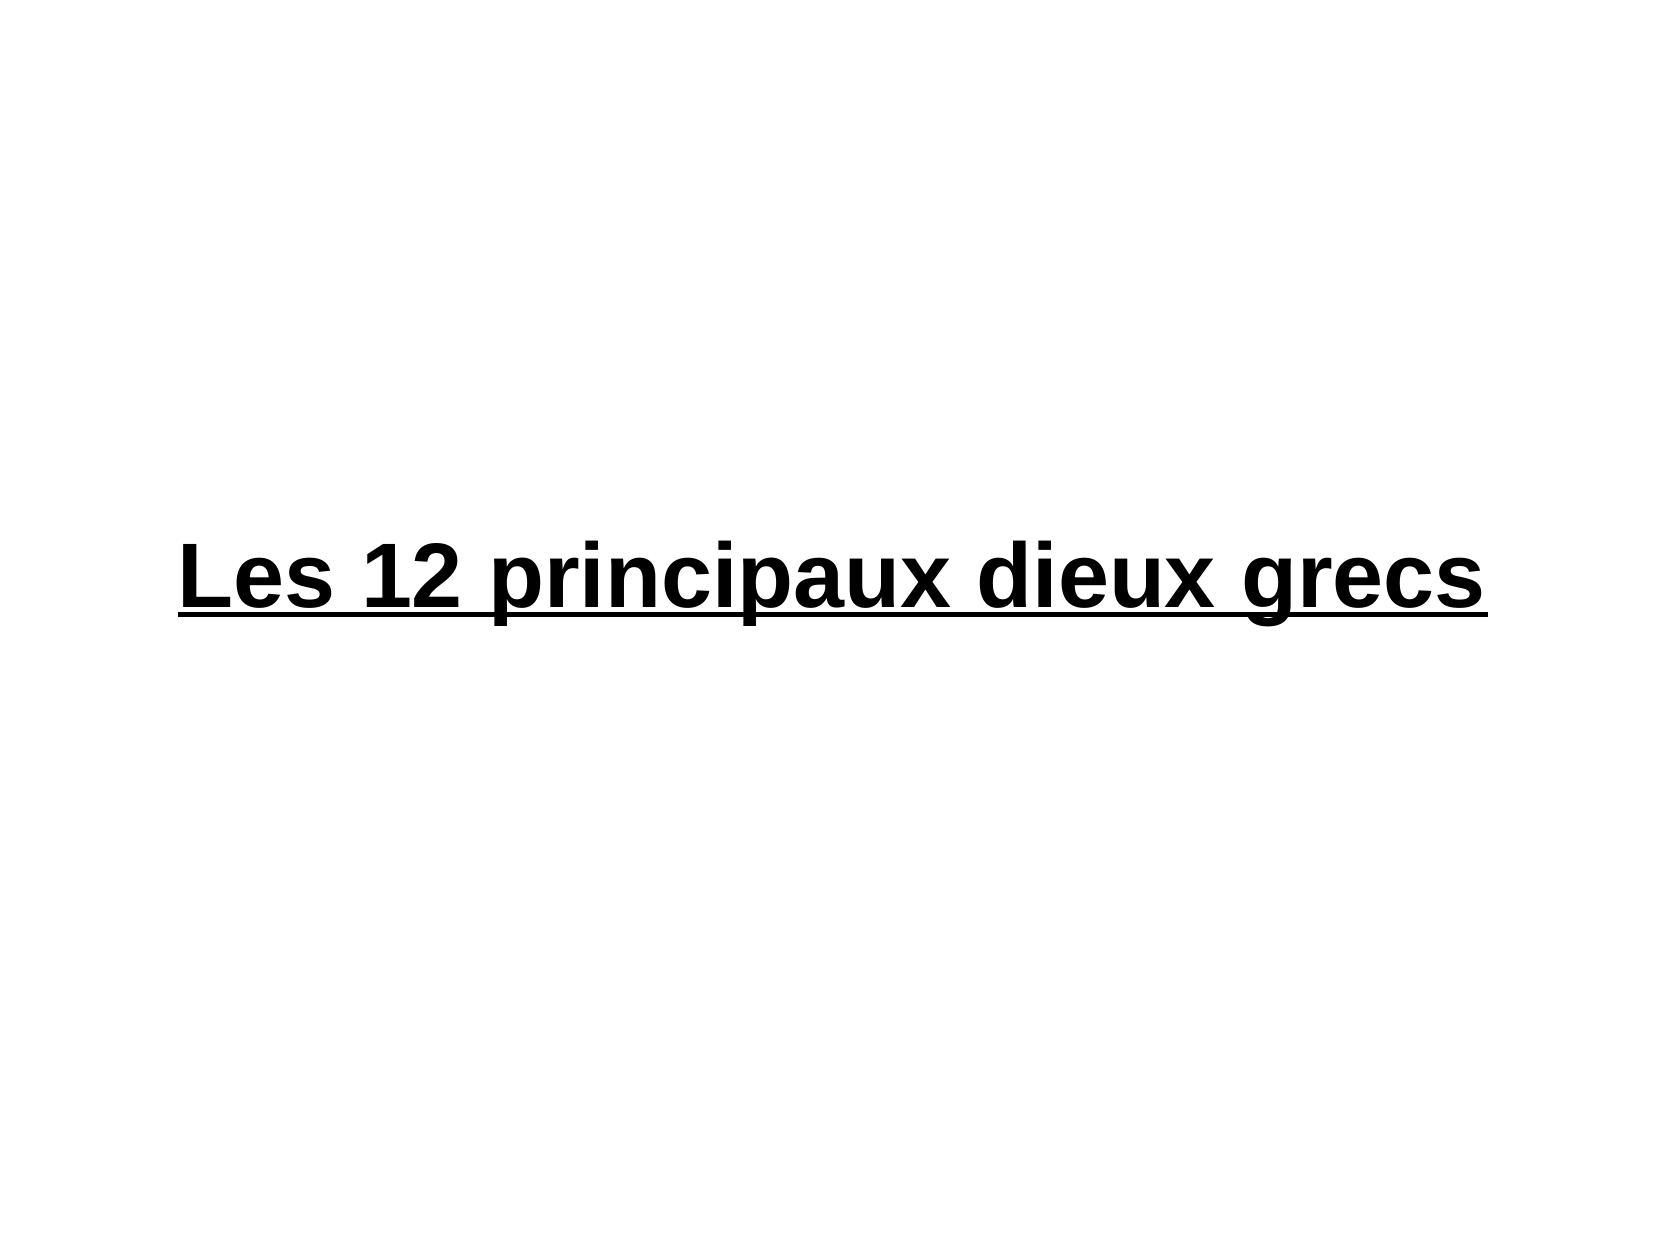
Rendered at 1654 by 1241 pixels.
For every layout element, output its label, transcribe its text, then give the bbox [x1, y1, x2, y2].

title Les 12 principaux dieux grecs [88, 472, 1577, 680]
